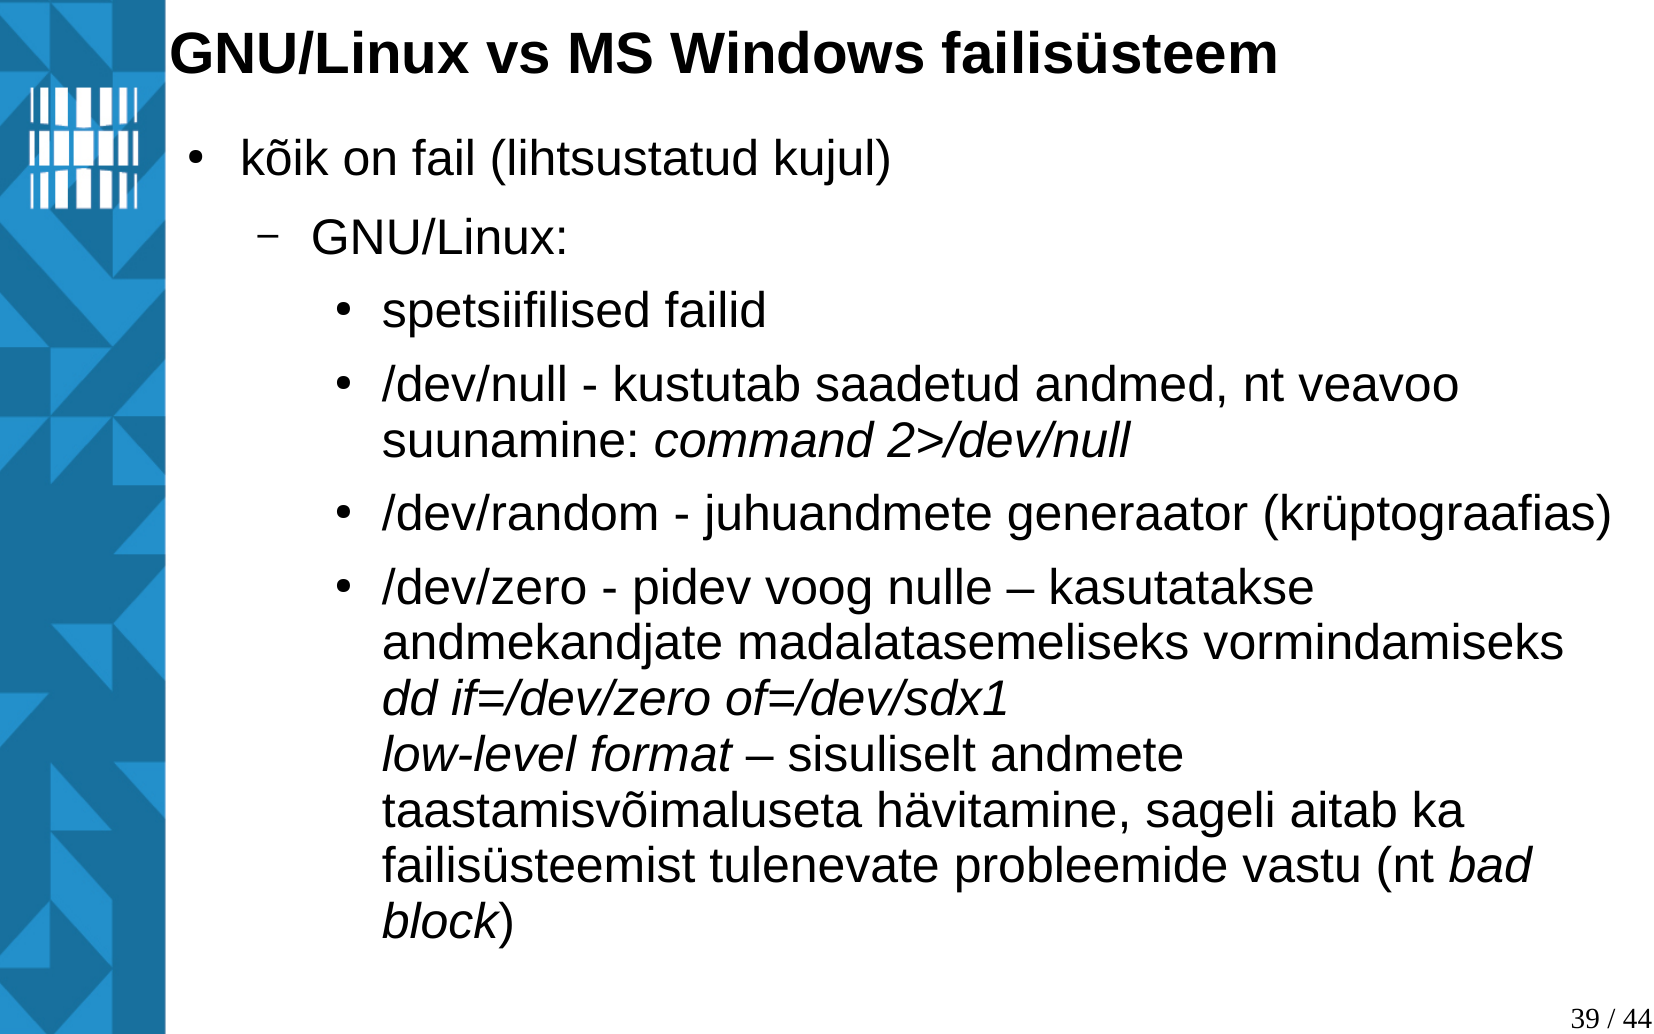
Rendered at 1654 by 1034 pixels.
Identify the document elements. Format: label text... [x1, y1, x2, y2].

title GNU/Linux vs MS Windows failisüsteem [169, 11, 1571, 95]
list kõik on fail (lihtsustatud kujul) GNU/Linux: spetsiifilised failid /dev/null - kustutab saadetud andmed, nt veavoo suunamine: command 2>/dev/null /dev/random - juhuandmete generaator (krüptograafias) /dev/zero - pidev voog nulle – kasutatakse andmekandjate madalatasemeliseks vormindamiseks dd if=/dev/zero of=/dev/sdx1 low-level format – sisuliselt andmete taastamisvõimaluseta hävitamine, sageli aitab ka failisüsteemist tulenevate probleemide vastu (nt bad block) [169, 129, 1630, 1034]
